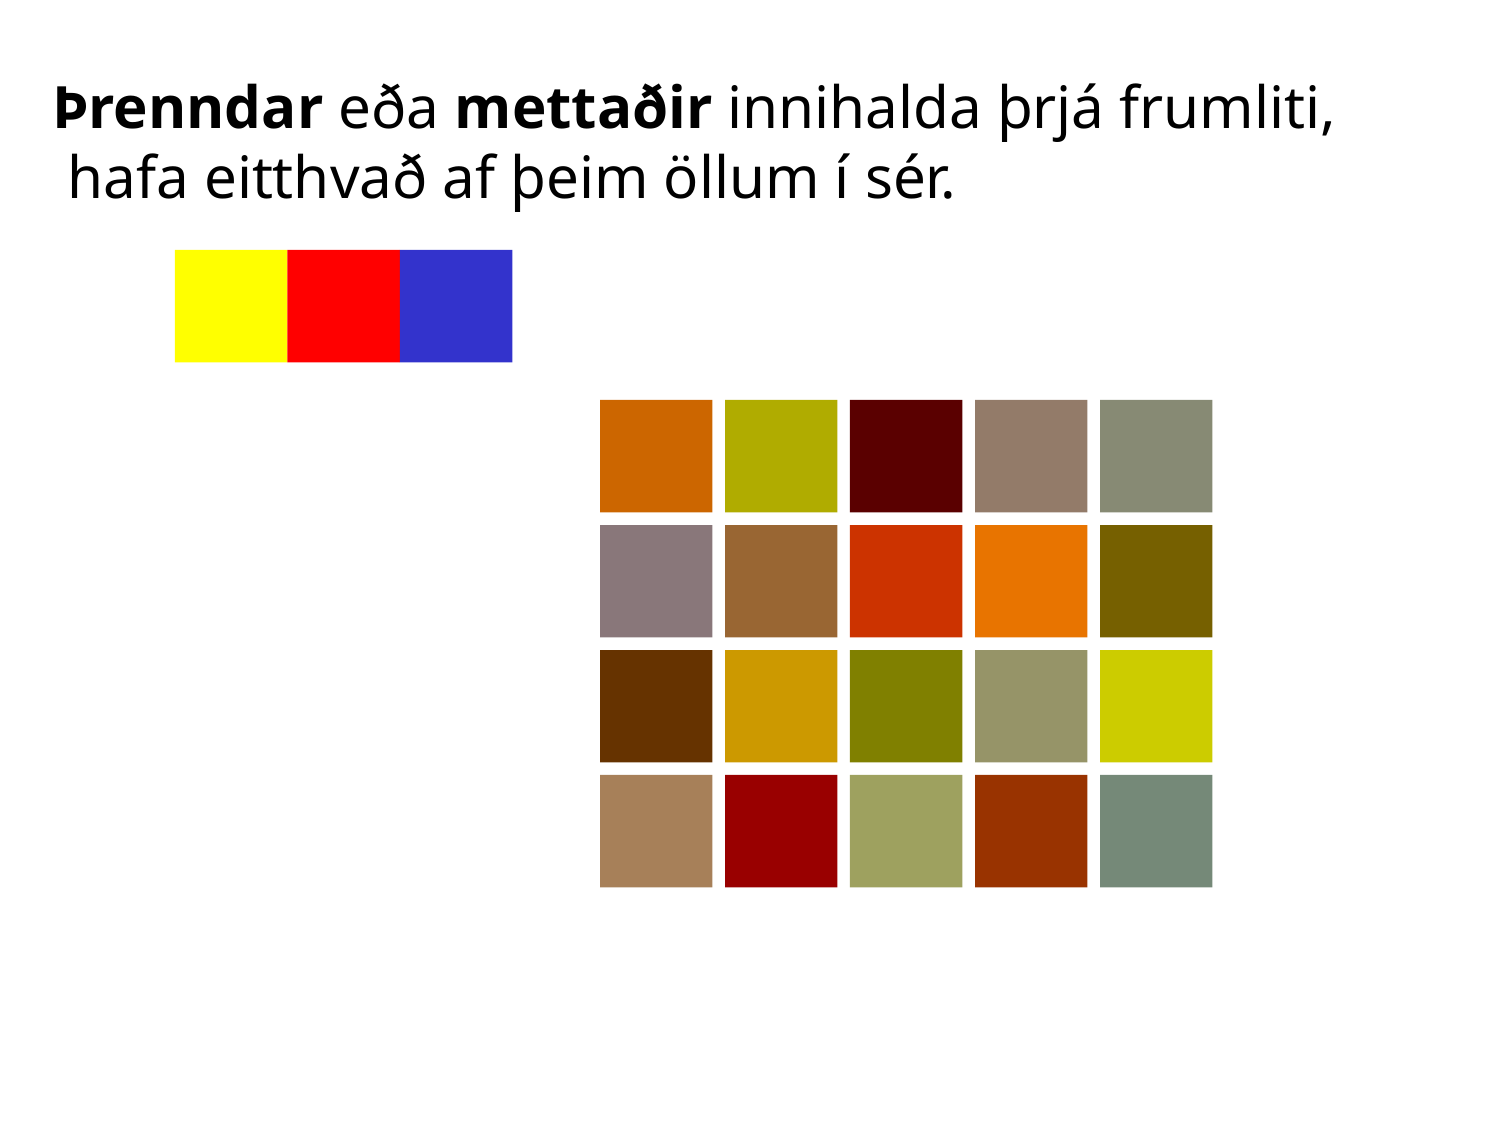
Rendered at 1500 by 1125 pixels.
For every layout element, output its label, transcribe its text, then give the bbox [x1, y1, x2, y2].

text_box [725, 525, 838, 638]
text_box [600, 525, 713, 638]
text_box [725, 399, 838, 513]
text_box [849, 650, 963, 763]
text_box [975, 525, 1088, 638]
text_box [600, 650, 713, 763]
text_box [1100, 525, 1213, 638]
text_box Þrenndar eða mettaðir innihalda þrjá frumliti, hafa eitthvað af þeim öllum í sér. [37, 62, 1500, 218]
text_box [1100, 650, 1213, 763]
text_box [849, 525, 963, 638]
text_box [849, 399, 963, 513]
text_box [1100, 774, 1213, 888]
text_box [725, 650, 838, 763]
text_box [725, 774, 838, 888]
text_box [1100, 399, 1213, 513]
text_box [600, 399, 713, 513]
text_box [174, 249, 513, 363]
text_box [975, 650, 1088, 763]
text_box [975, 399, 1088, 513]
text_box [975, 774, 1088, 888]
text_box [849, 774, 963, 888]
text_box [600, 774, 713, 888]
